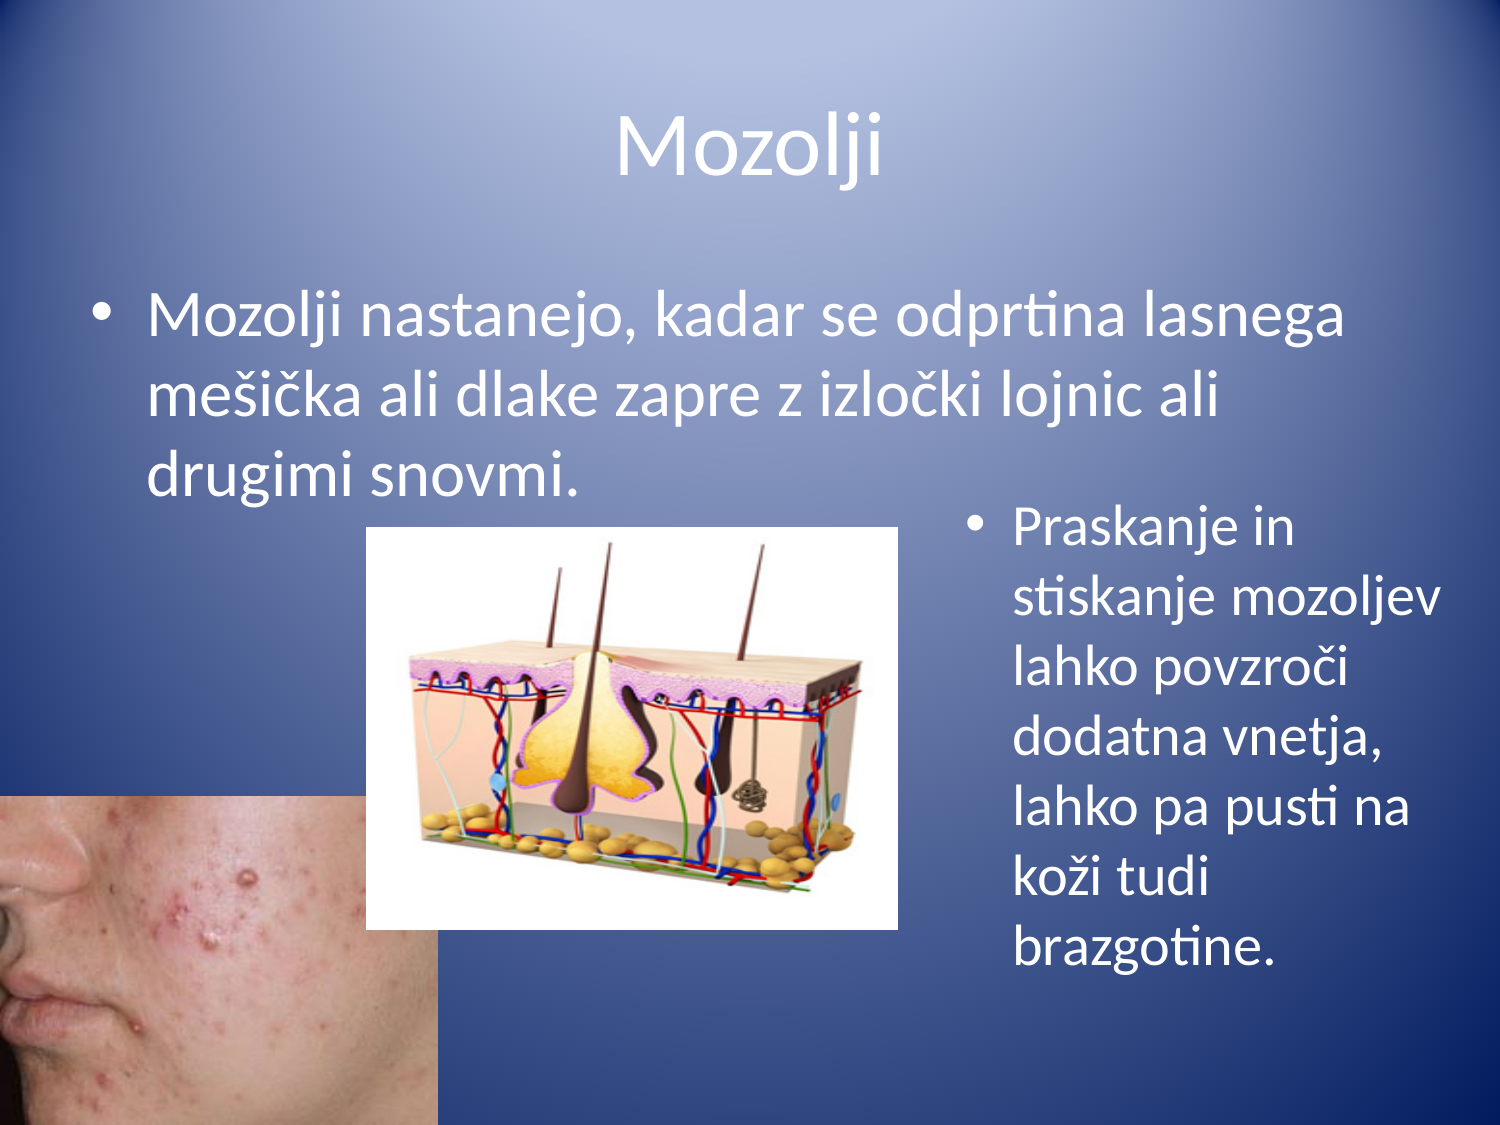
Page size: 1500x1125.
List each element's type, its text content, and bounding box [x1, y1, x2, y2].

title Mozolji [75, 45, 1425, 233]
list Mozolji nastanejo, kadar se odprtina lasnega mešička ali dlake zapre z izločki lojnic ali drugimi snovmi. [75, 262, 1425, 551]
text_box Praskanje in stiskanje mozoljev lahko povzroči dodatna vnetja, lahko pa pusti na koži tudi brazgotine. [950, 479, 1459, 1055]
picture [0, 0, 1500, 1125]
